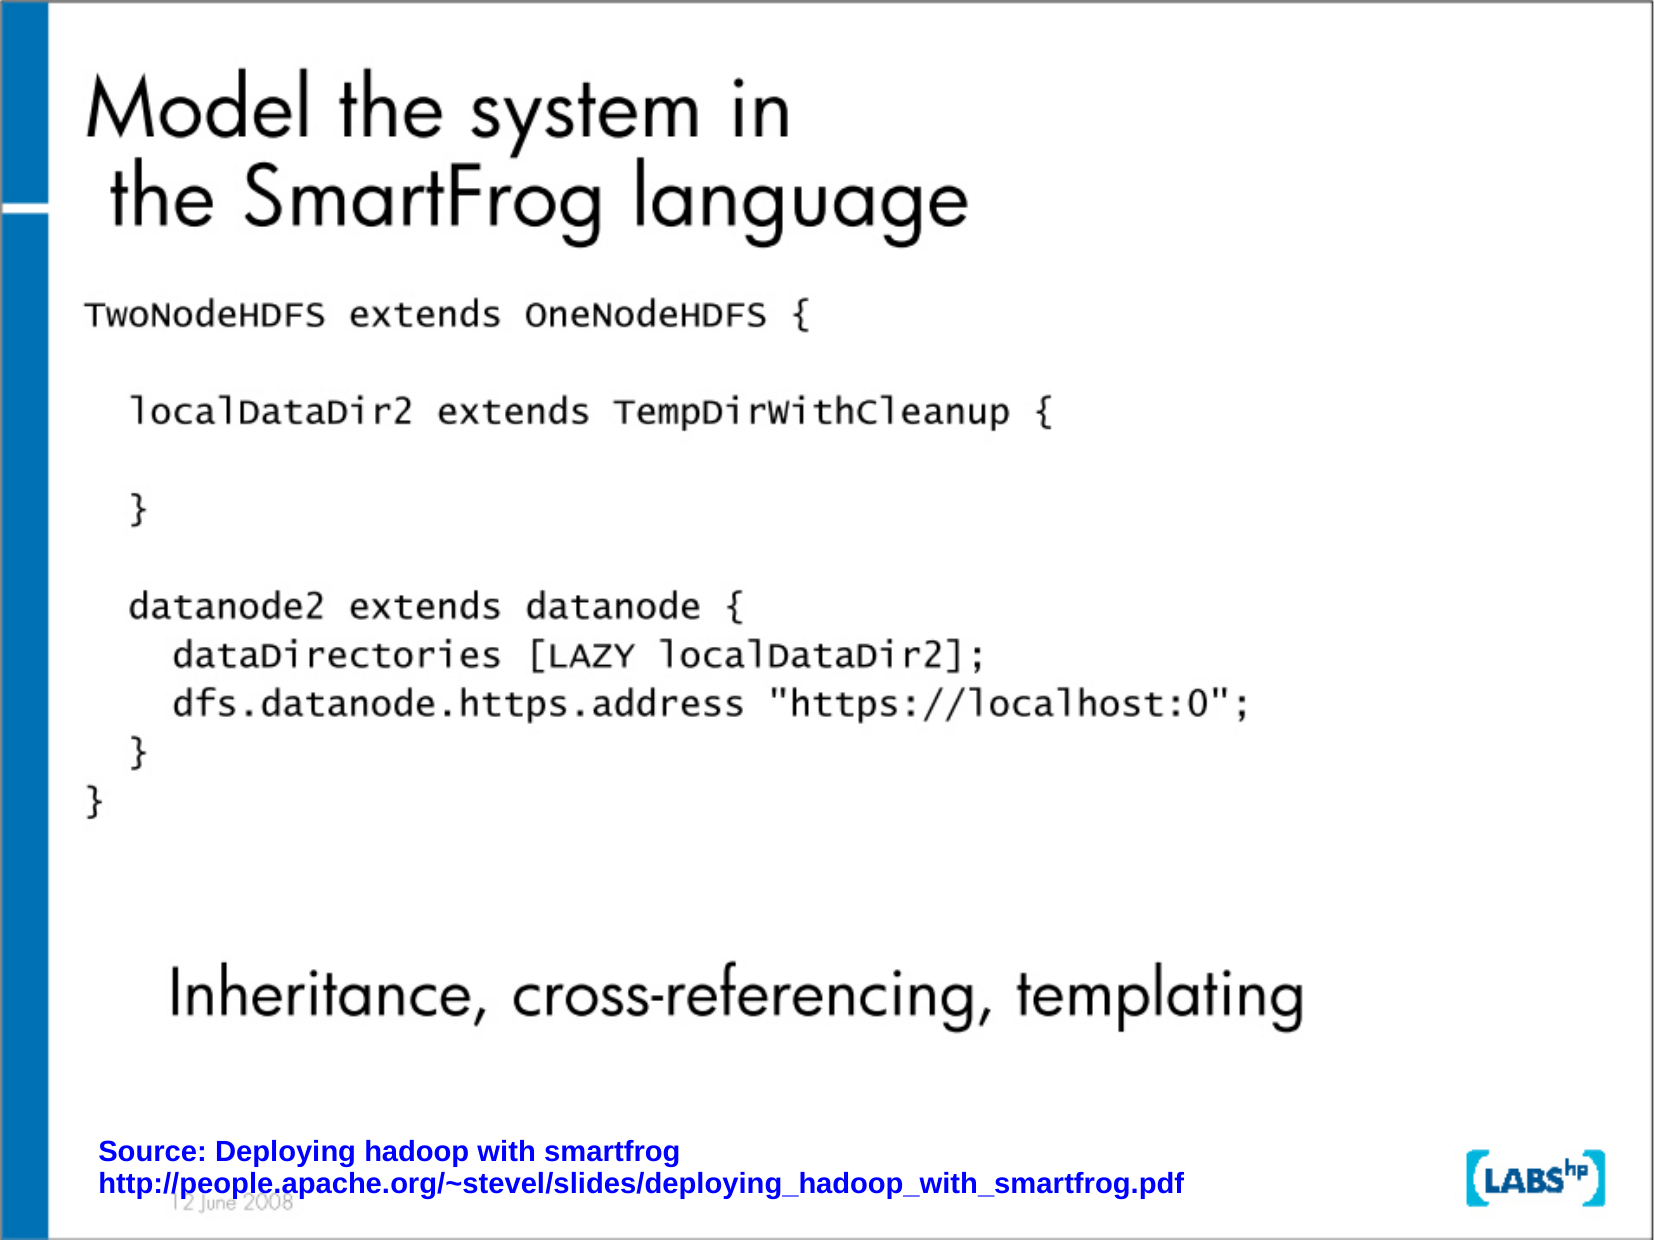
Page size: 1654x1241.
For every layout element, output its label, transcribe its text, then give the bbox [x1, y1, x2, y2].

text_box Source: Deploying hadoop with smartfrog http://people.apache.org/~stevel/slides/deploying_hadoop_with_smartfrog.pdf [83, 1127, 1408, 1211]
picture [0, 0, 1654, 1241]
